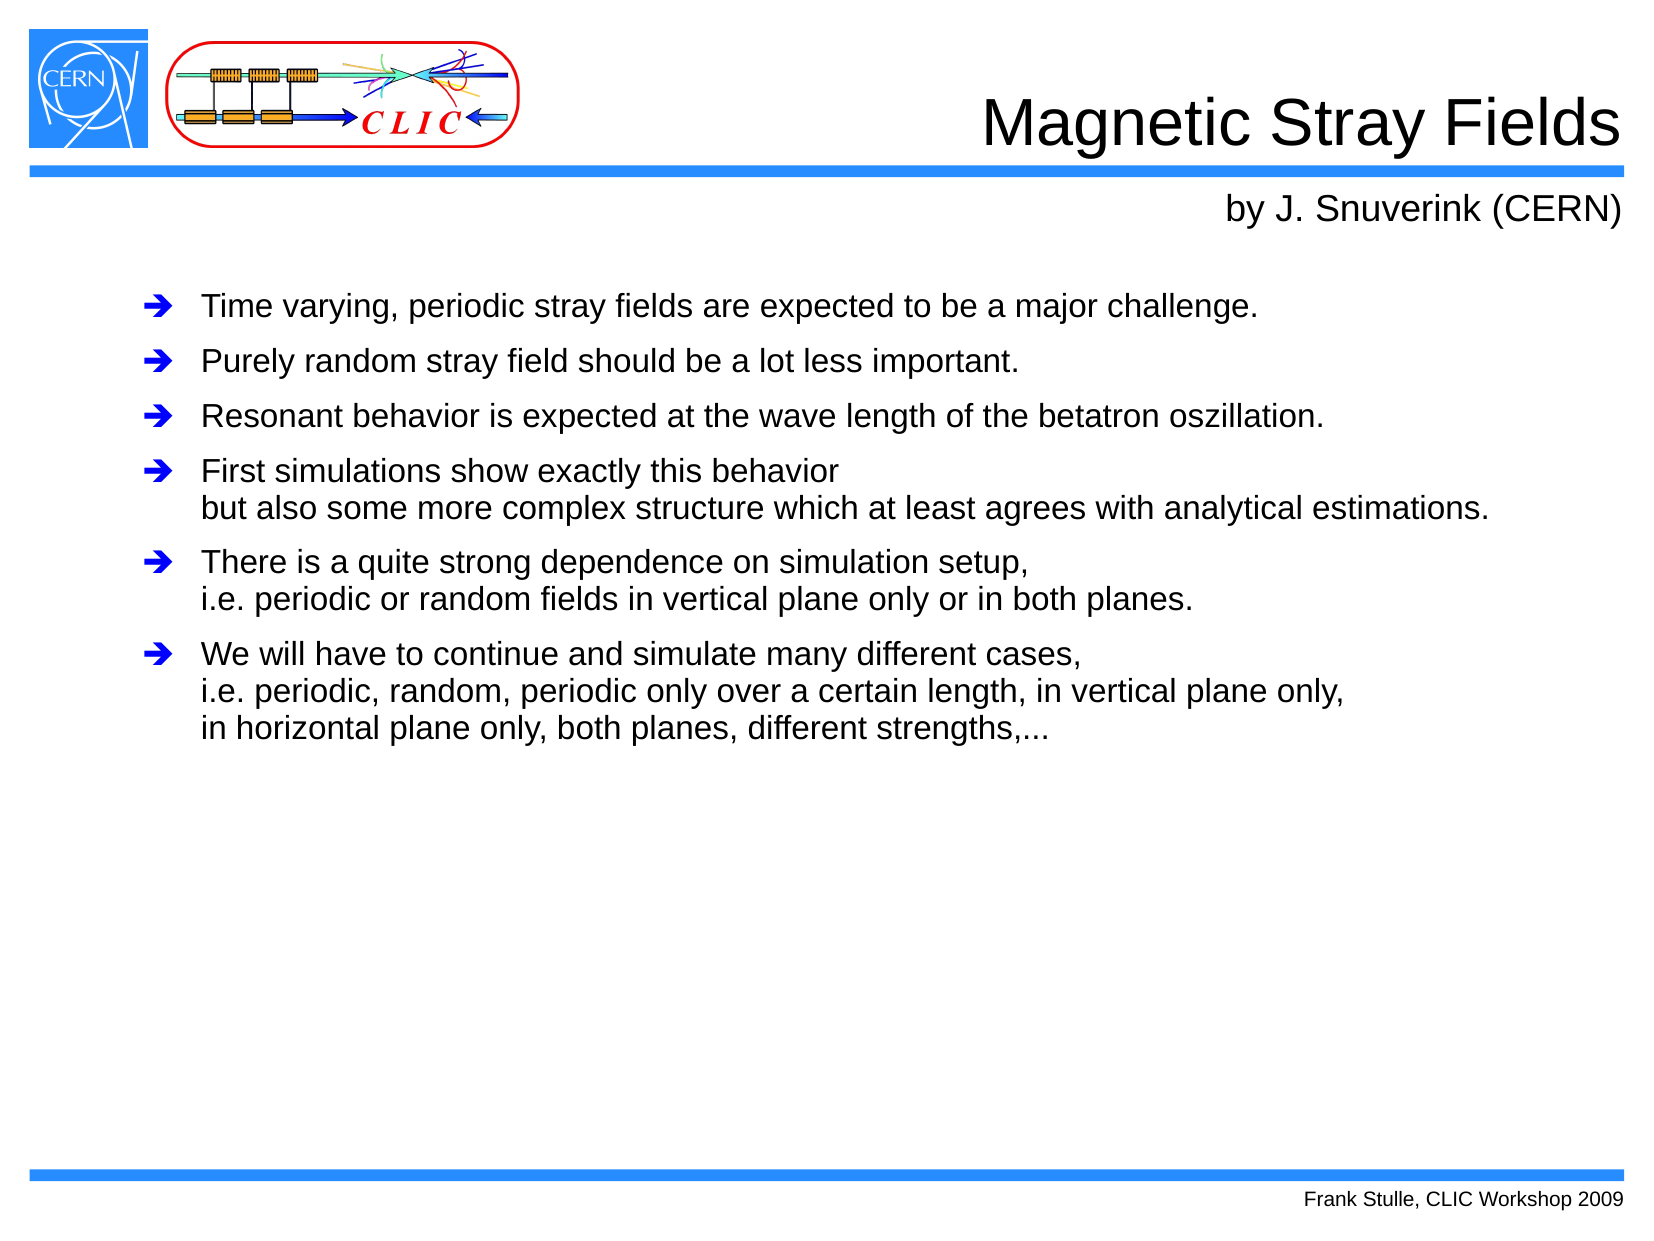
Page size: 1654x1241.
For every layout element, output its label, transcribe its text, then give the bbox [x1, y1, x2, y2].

picture [29, 29, 148, 148]
text_box  Time varying, periodic stray fields are expected to be a major challenge.  Purely random stray field should be a lot less important.  Resonant behavior is expected at the wave length of the betatron oszillation.  First simulations show exactly this behavior but also some more complex structure which at least agrees with analytical estimations.  There is a quite strong dependence on simulation setup, i.e. periodic or random fields in vertical plane only or in both planes.  We will have to continue and simulate many different cases, i.e. periodic, random, periodic only over a certain length, in vertical plane only, in horizontal plane only, both planes, different strengths,... [127, 280, 1507, 771]
text_box by J. Snuverink (CERN) [1210, 180, 1639, 237]
title Magnetic Stray Fields [134, 79, 1623, 166]
picture [165, 41, 520, 79]
